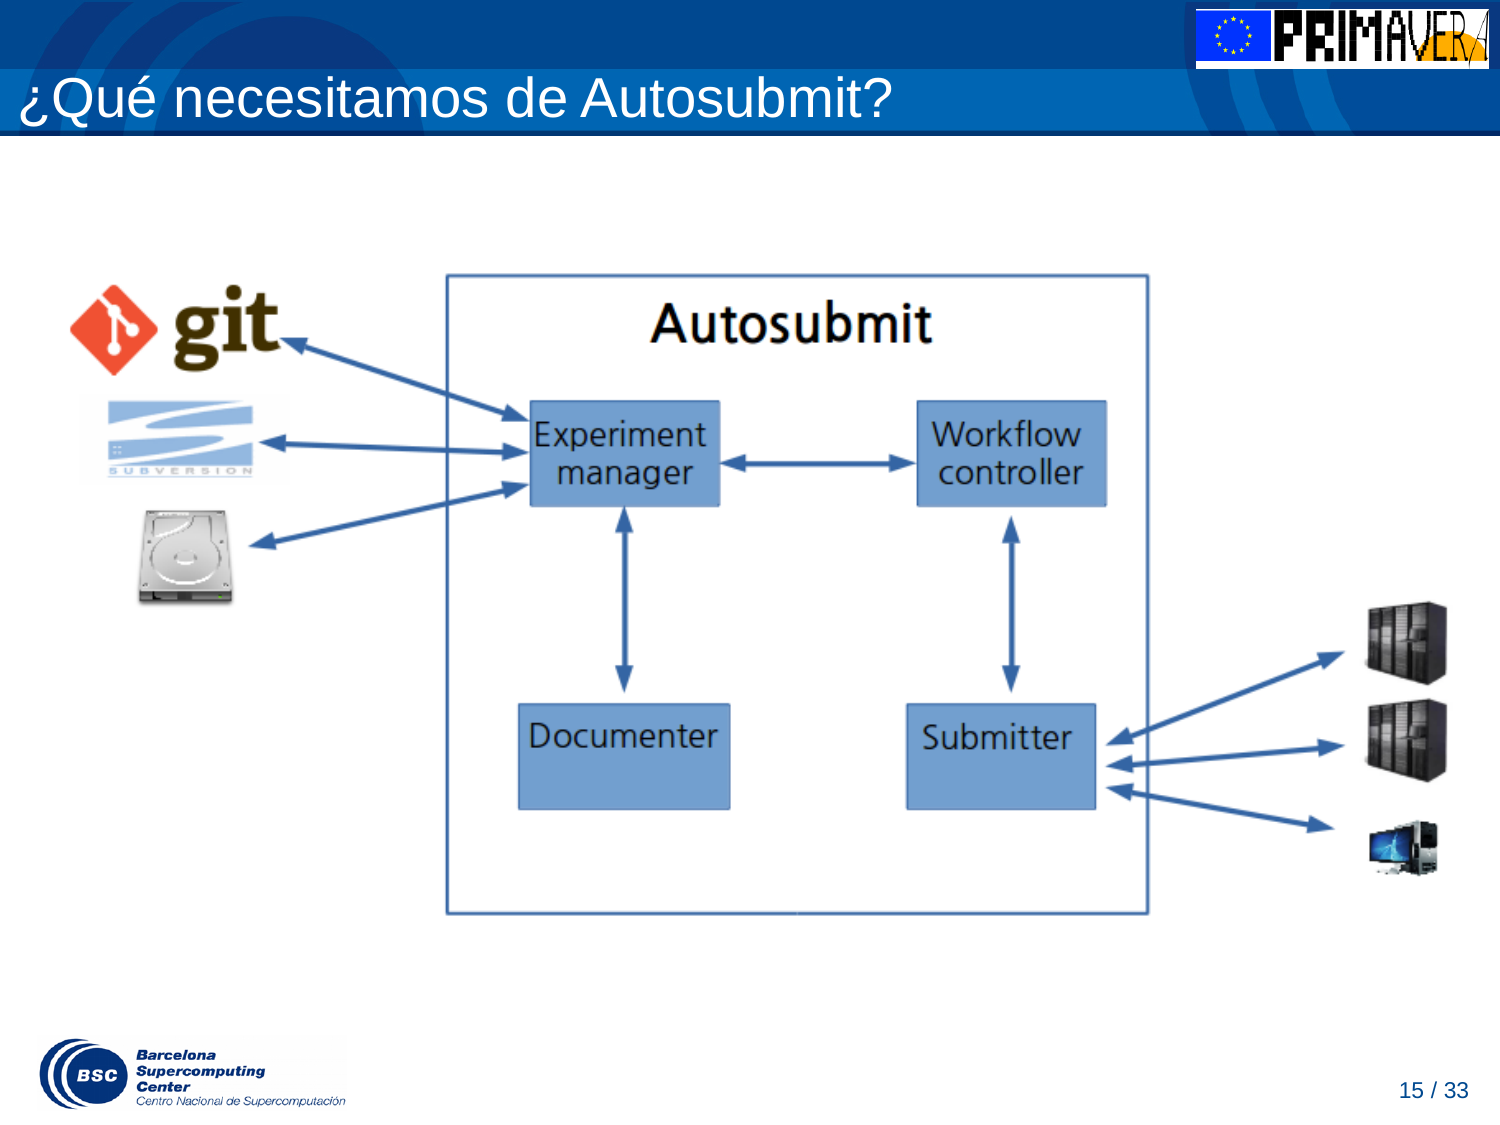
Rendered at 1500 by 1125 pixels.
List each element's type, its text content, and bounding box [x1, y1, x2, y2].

text_box ¿Qué necesitamos de Autosubmit? [17, 65, 924, 130]
text_box <number> / 33 [1364, 1042, 1484, 1111]
picture [64, 226, 1495, 929]
picture [37, 1035, 347, 1111]
picture [0, 0, 1500, 136]
